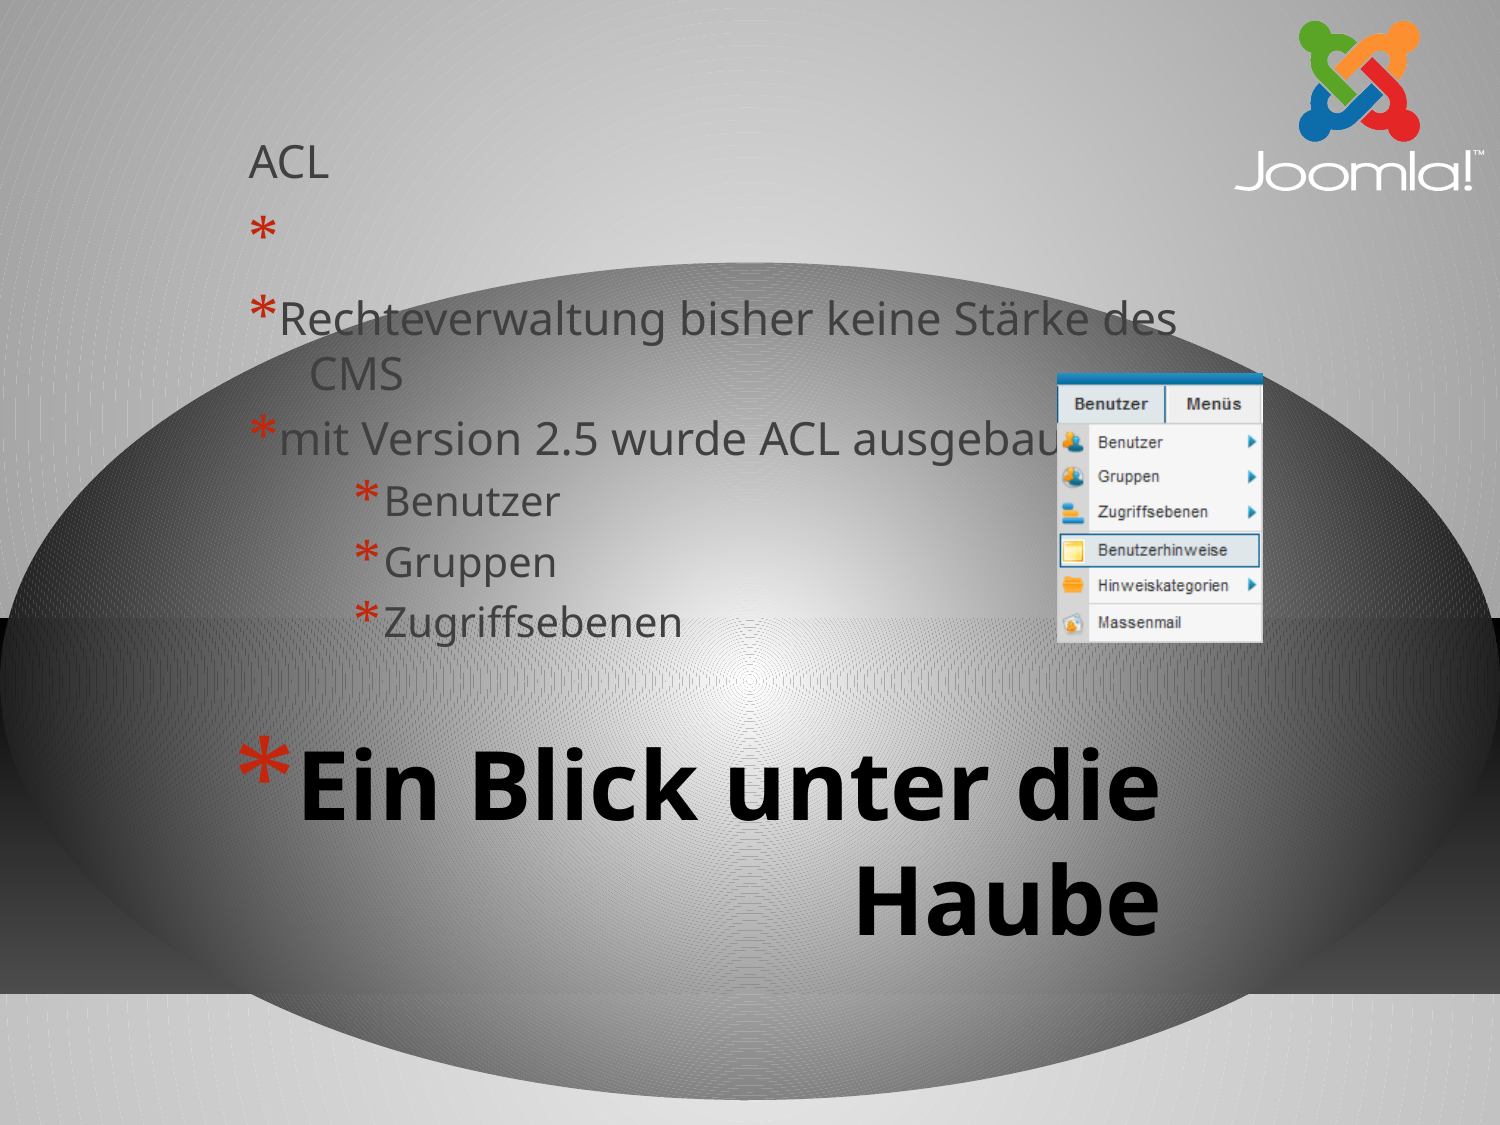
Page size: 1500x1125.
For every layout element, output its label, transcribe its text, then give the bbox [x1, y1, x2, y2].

picture [1057, 373, 1263, 380]
list ACL Rechteverwaltung bisher keine Stärke des CMS mit Version 2.5 wurde ACL ausgebaut Benutzer Gruppen Zugriffsebenen [218, 125, 1269, 696]
picture [1057, 385, 1263, 643]
title Ein Blick unter die Haube [123, 717, 1363, 905]
